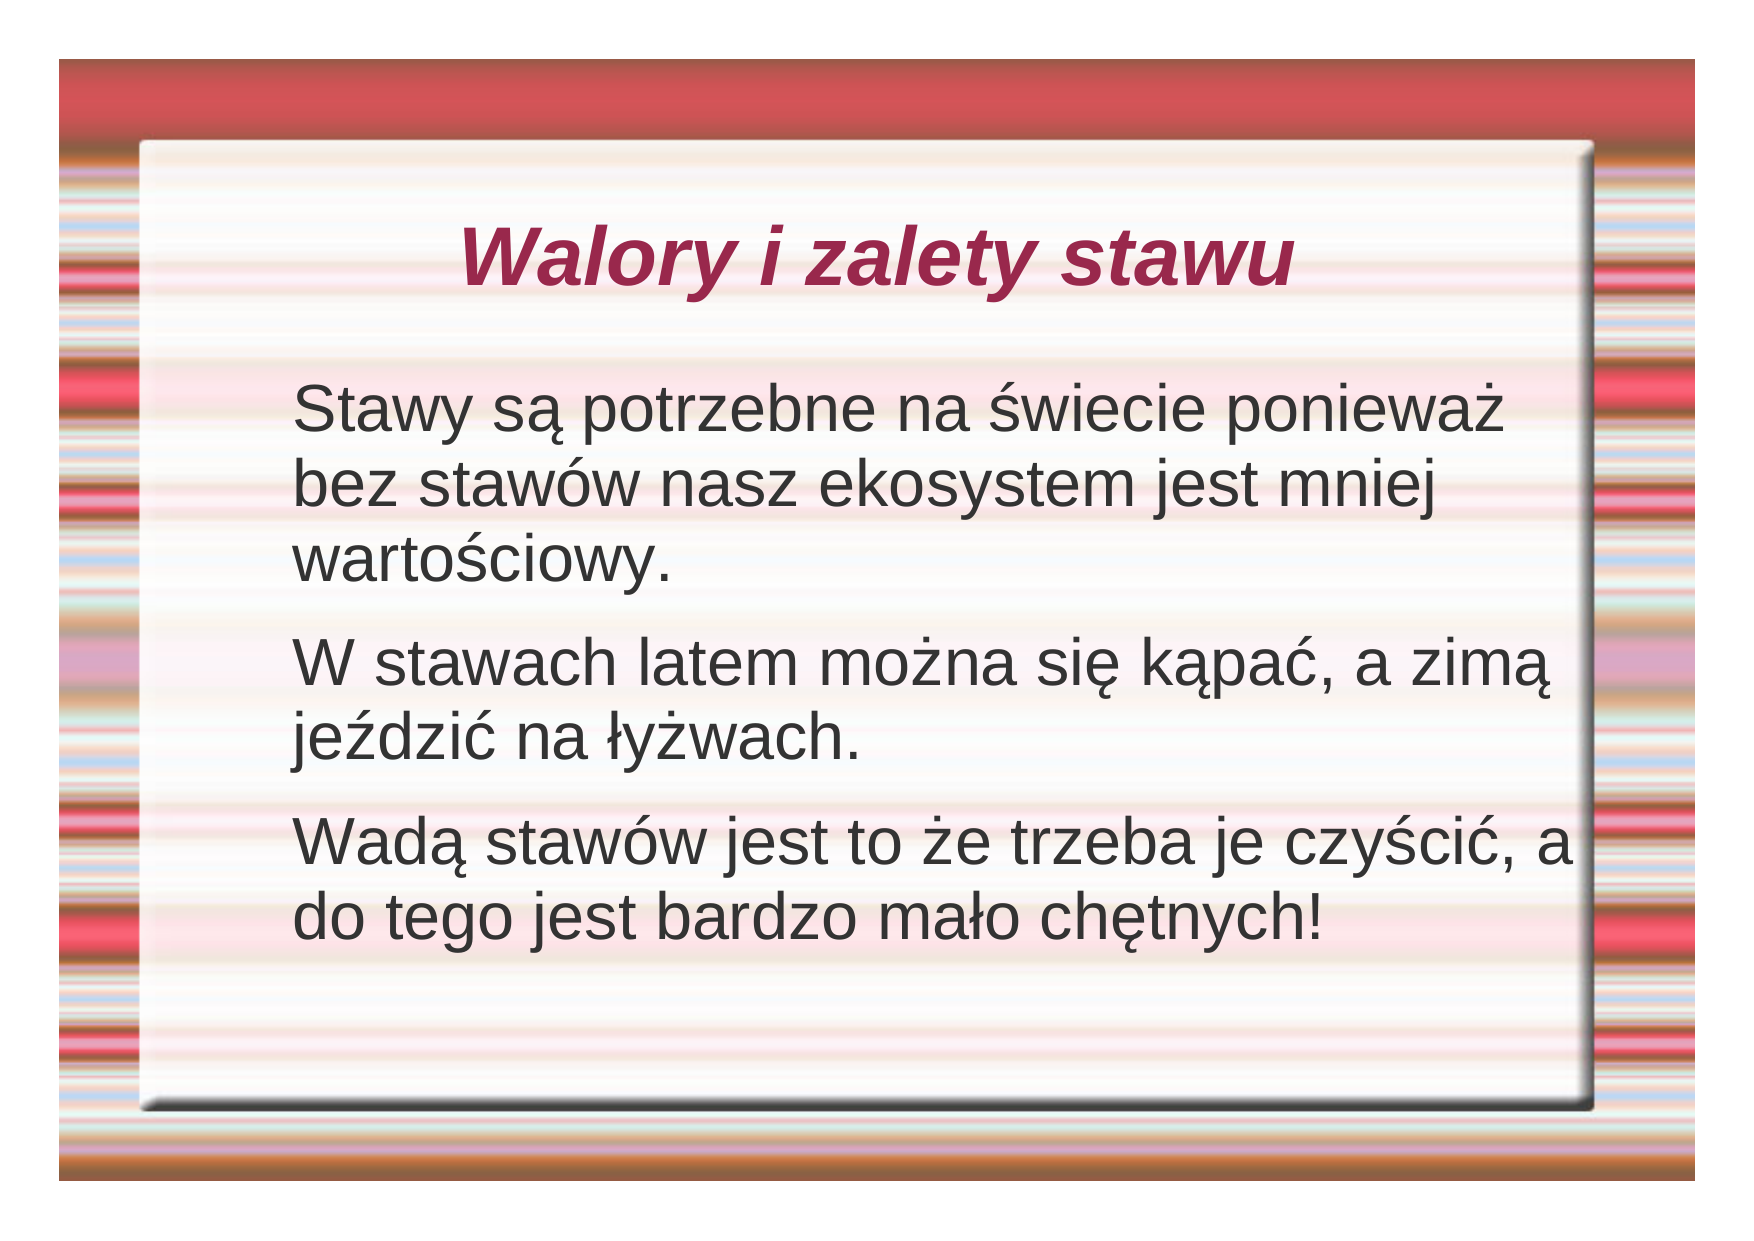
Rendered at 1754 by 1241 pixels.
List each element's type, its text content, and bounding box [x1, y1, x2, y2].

picture [59, 59, 1695, 1181]
list Stawy są potrzebne na świecie ponieważ bez stawów nasz ekosystem jest mniej wartościowy. W stawach latem można się kąpać, a zimą jeździć na łyżwach. Wadą stawów jest to że trzeba je czyścić, a do tego jest bardzo mało chętnych! [210, 370, 1577, 1078]
title Walory i zalety stawu [179, 162, 1577, 351]
